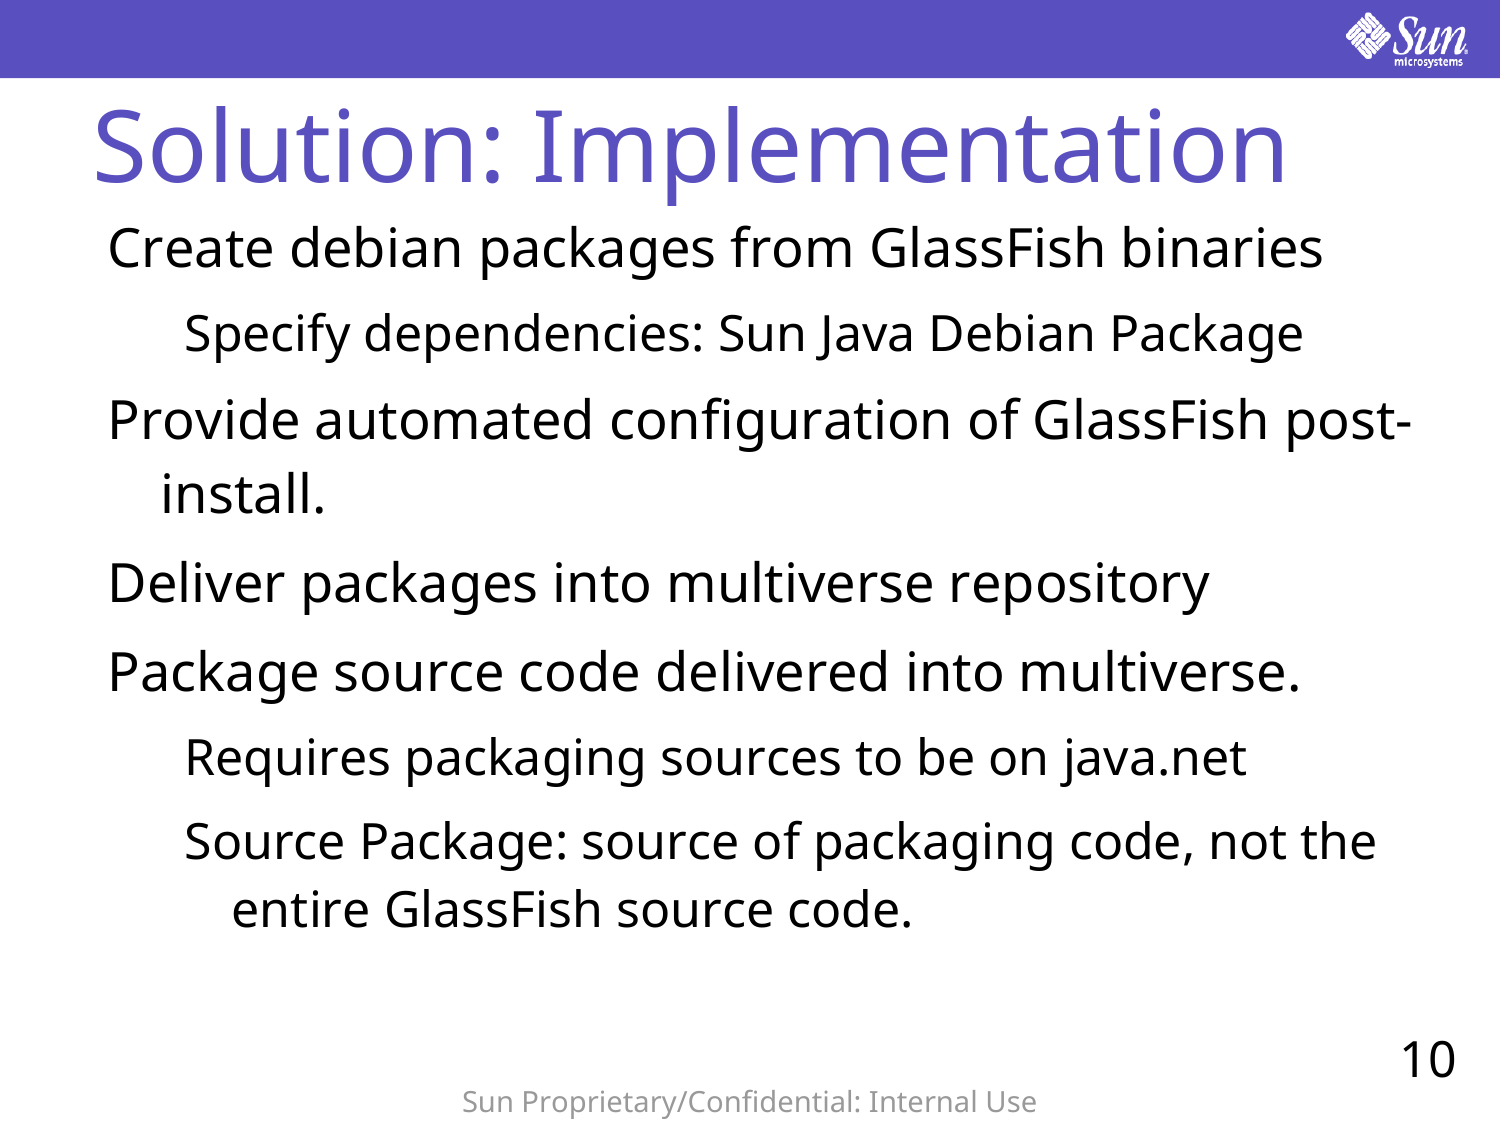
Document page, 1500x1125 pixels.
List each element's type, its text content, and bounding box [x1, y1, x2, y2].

title Solution: Implementation [93, 87, 1455, 209]
list Create debian packages from GlassFish binaries Specify dependencies: Sun Java Debian Package Provide automated configuration of GlassFish post-install. Deliver packages into multiverse repository Package source code delivered into multiverse. Requires packaging sources to be on java.net Source Package: source of packaging code, not the entire GlassFish source code. [90, 209, 1452, 1125]
picture [1342, 8, 1471, 71]
